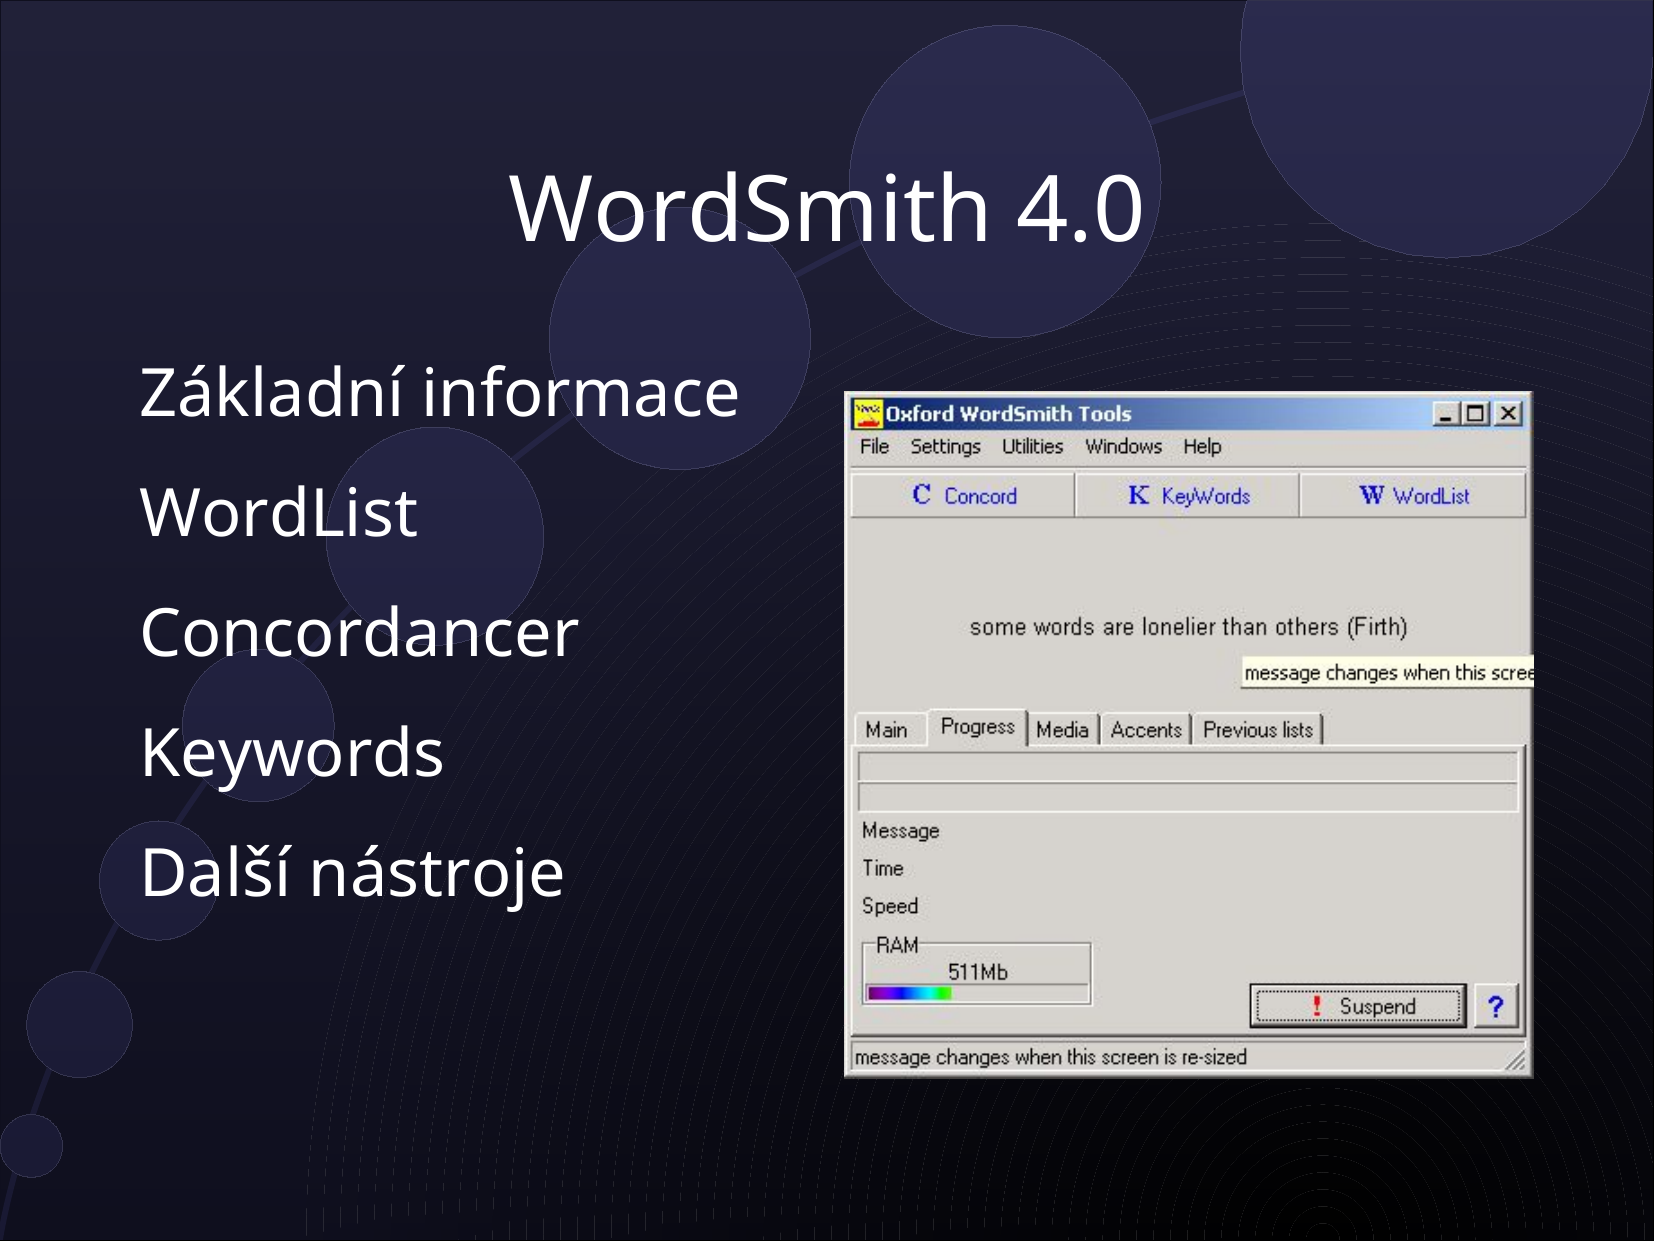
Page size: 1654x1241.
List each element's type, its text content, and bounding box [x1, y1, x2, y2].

title WordSmith 4.0 [121, 102, 1534, 311]
list Základní informace WordList Concordancer Keywords Další nástroje [121, 344, 811, 1127]
picture [844, 391, 1534, 1079]
